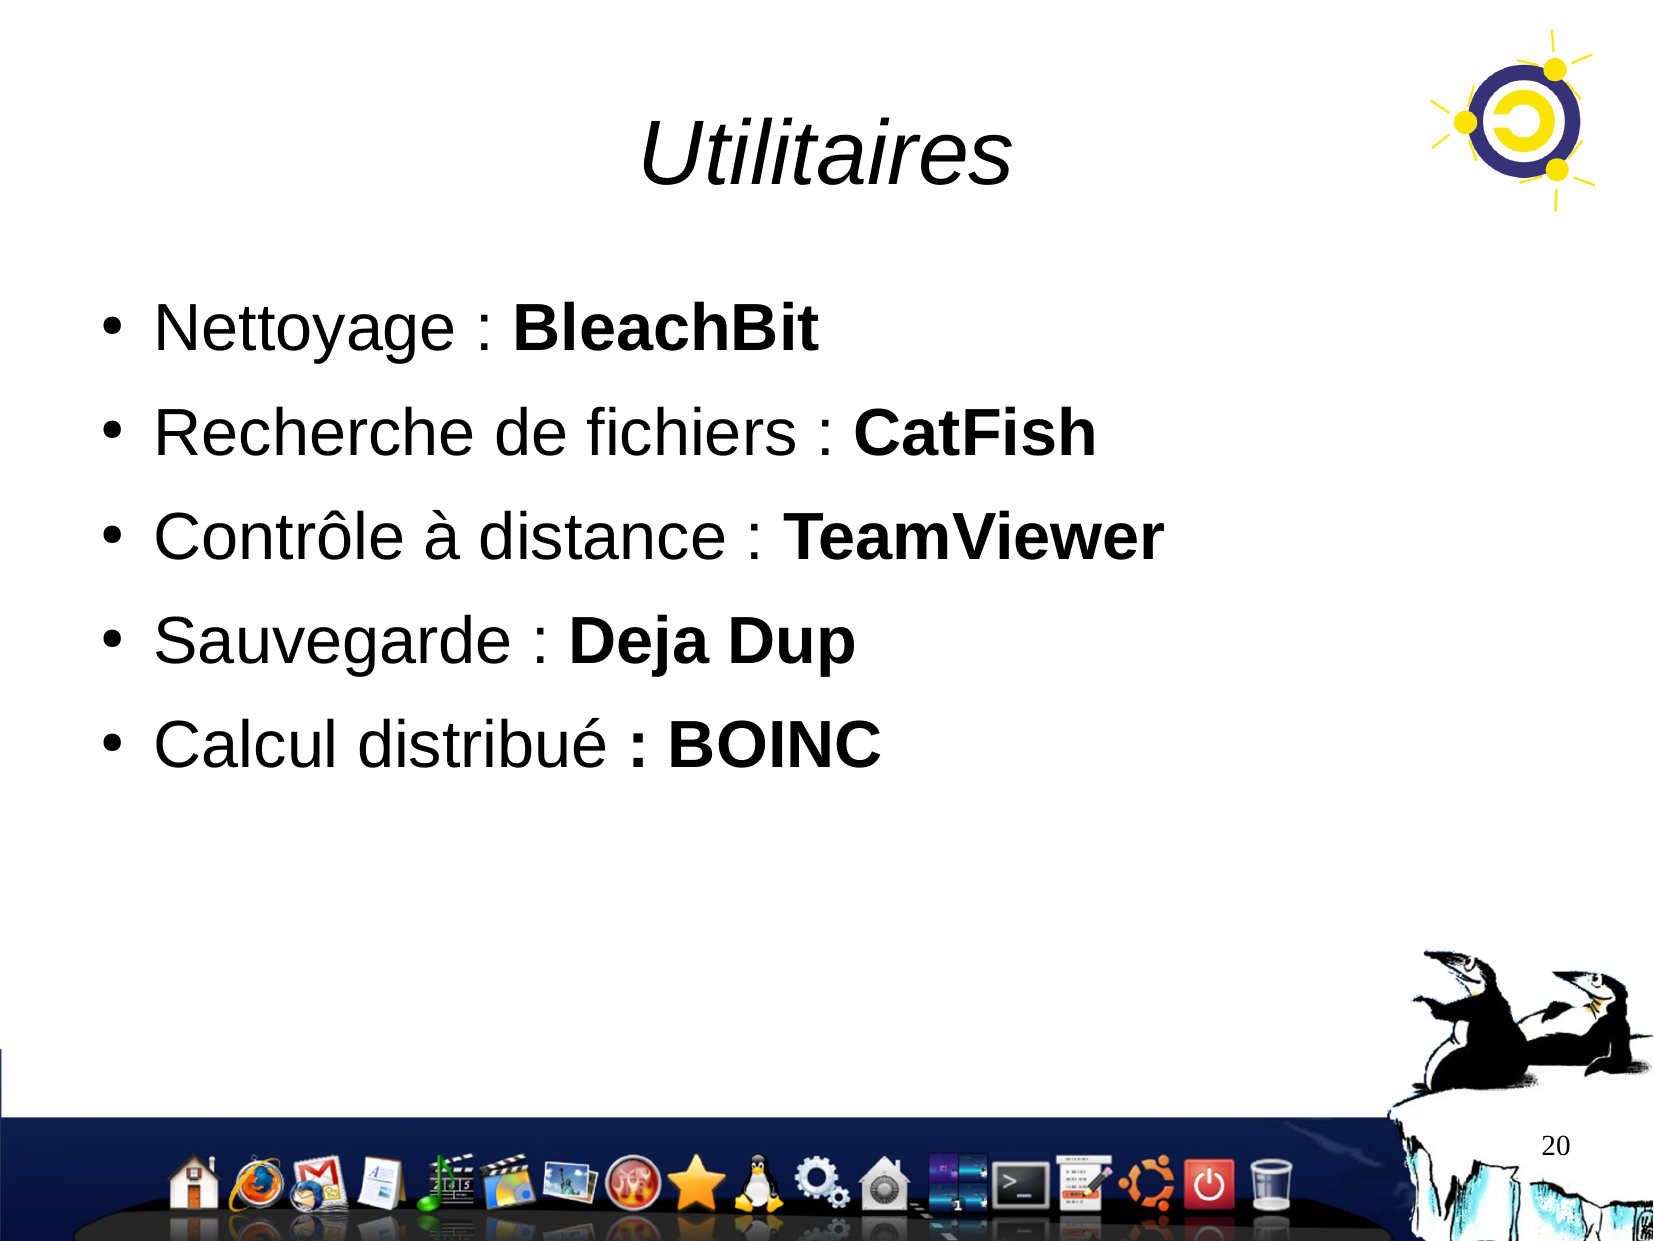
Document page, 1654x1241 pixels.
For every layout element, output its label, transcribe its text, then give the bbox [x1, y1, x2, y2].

title Utilitaires [82, 49, 1571, 257]
list Nettoyage : BleachBit Recherche de fichiers : CatFish Contrôle à distance : TeamViewer Sauvegarde : Deja Dup Calcul distribué : BOINC [82, 290, 1571, 1109]
picture [0, 29, 1653, 1241]
